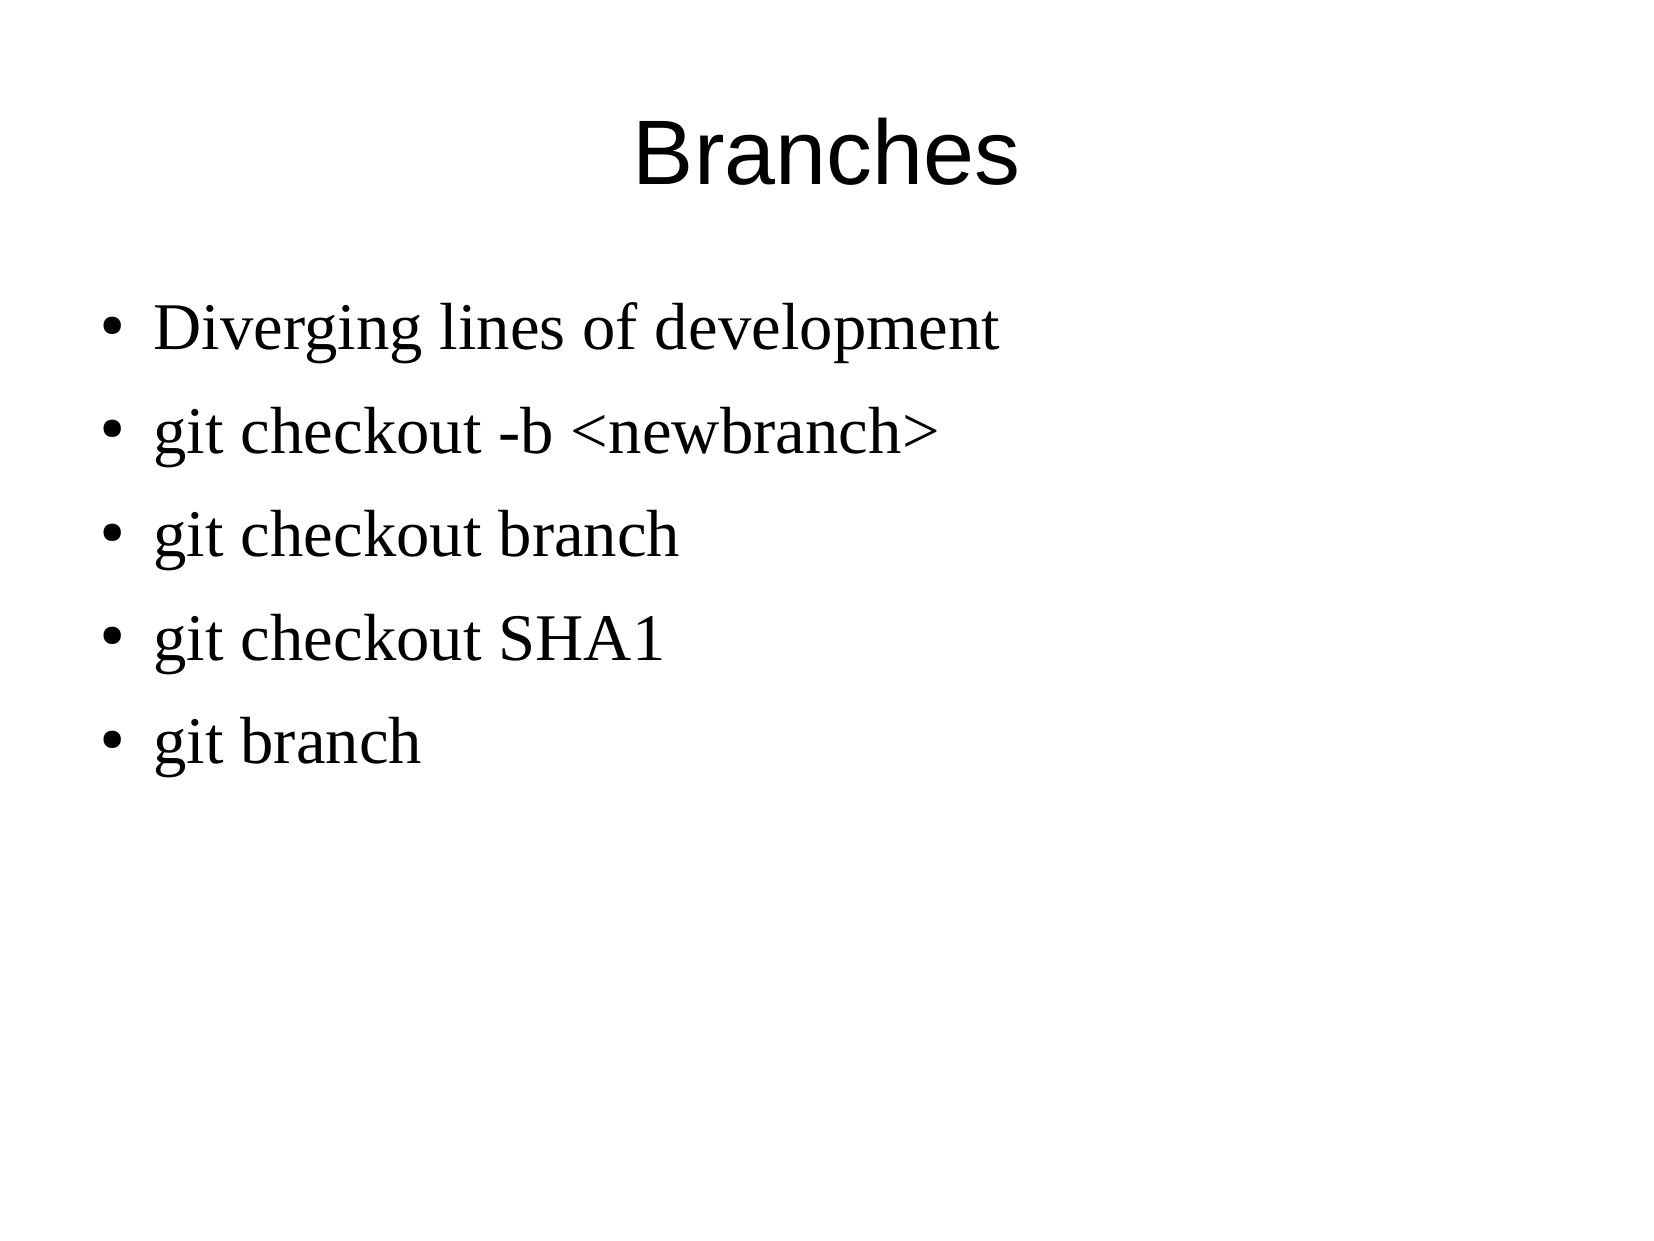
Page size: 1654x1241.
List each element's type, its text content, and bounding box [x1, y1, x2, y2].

title Branches [82, 49, 1571, 257]
list Diverging lines of development git checkout -b <newbranch> git checkout branch git checkout SHA1 git branch [82, 290, 1571, 1109]
